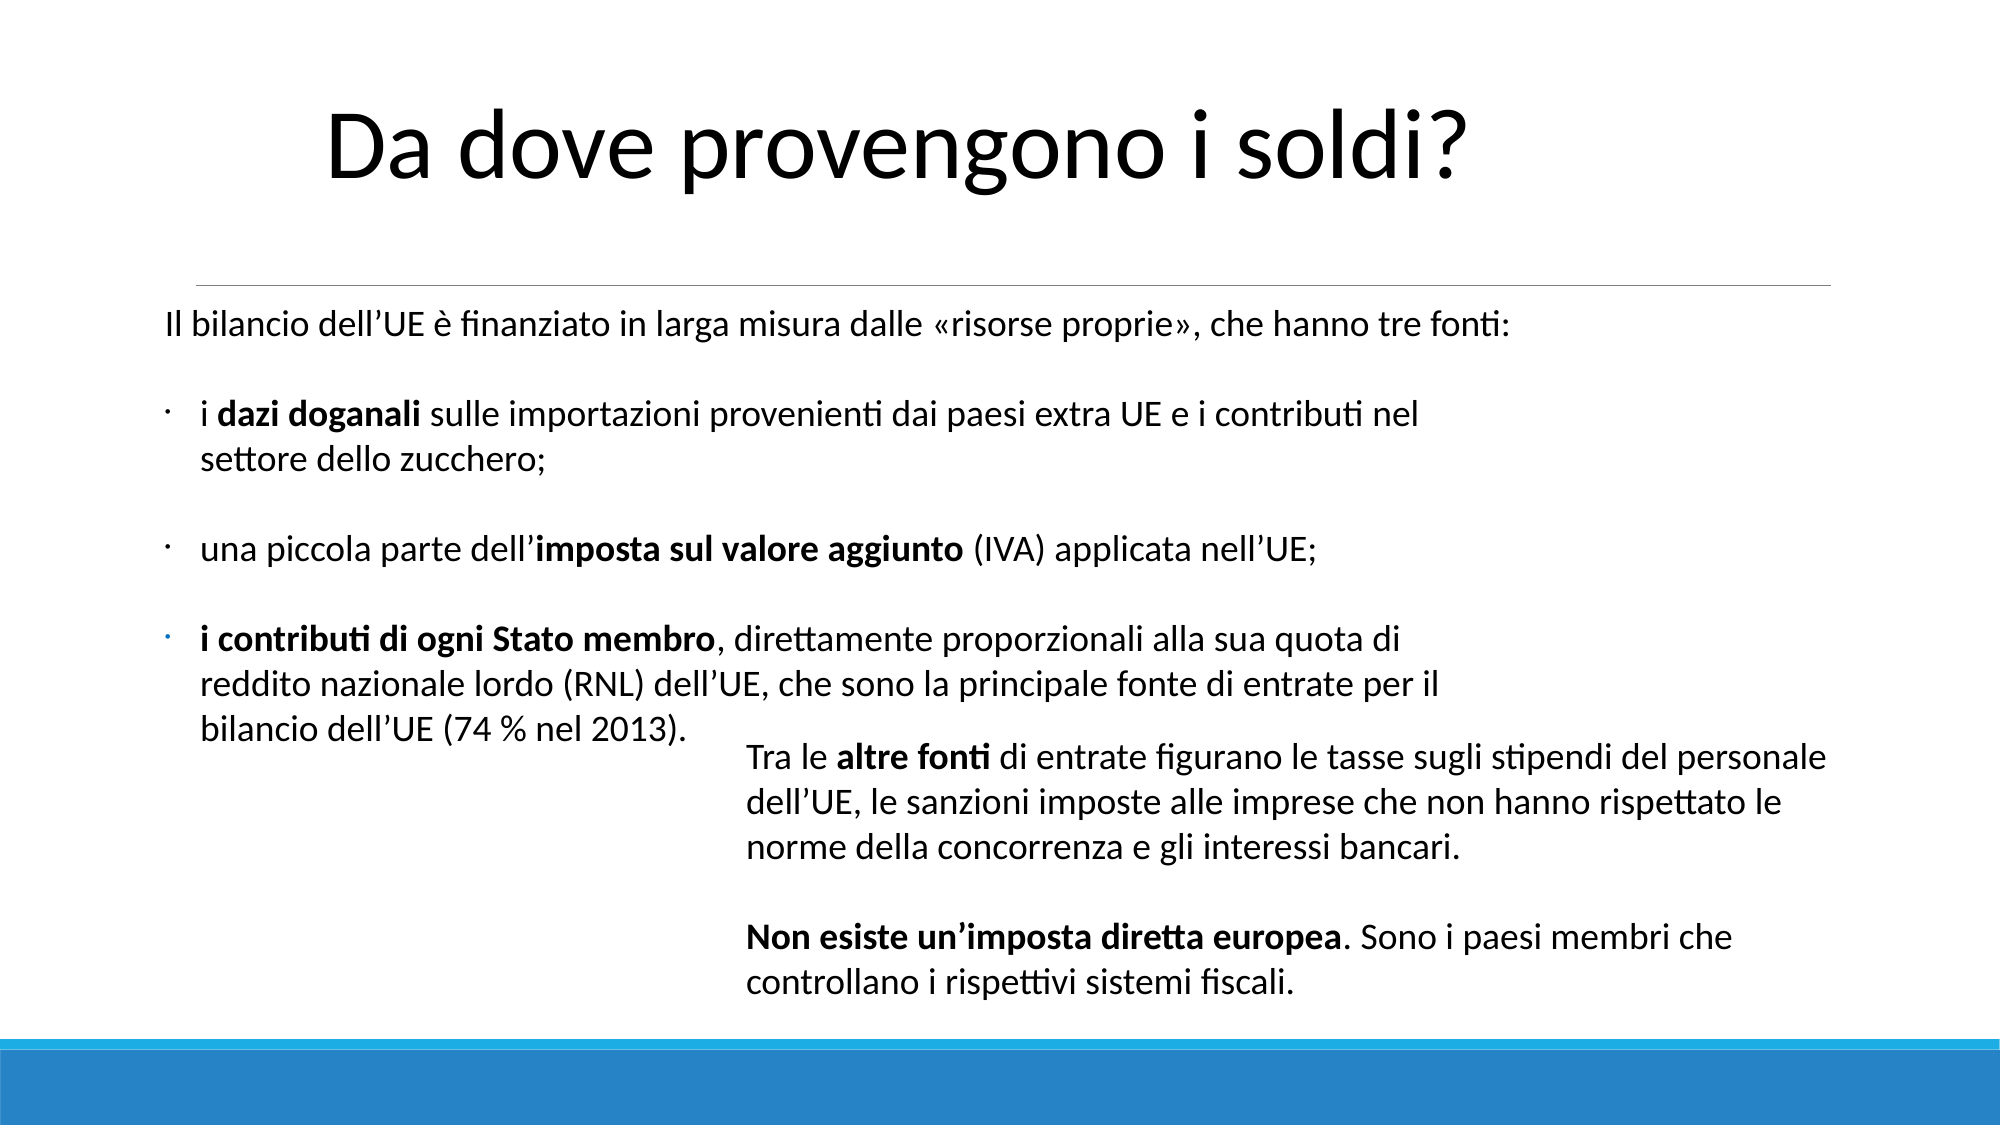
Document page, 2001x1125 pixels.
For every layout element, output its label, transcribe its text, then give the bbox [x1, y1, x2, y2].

text_box Tra le altre fonti di entrate figurano le tasse sugli stipendi del personale dell’UE, le sanzioni imposte alle imprese che non hanno rispettato le norme della concorrenza e gli interessi bancari. Non esiste un’imposta diretta europea. Sono i paesi membri che controllano i rispettivi sistemi fiscali. [731, 724, 1878, 1010]
text_box Il bilancio dell’UE è finanziato in larga misura dalle «risorse proprie», che hanno tre fonti: i dazi doganali sulle importazioni provenienti dai paesi extra UE e i contributi nel settore dello zucchero; una piccola parte dell’imposta sul valore aggiunto (IVA) applicata nell’UE; i contributi di ogni Stato membro, direttamente proporzionali alla sua quota di reddito nazionale lordo (RNL) dell’UE, che sono la principale fonte di entrate per il bilancio dell’UE (74 % nel 2013). [149, 291, 1534, 757]
text_box Da dove provengono i soldi? [310, 70, 1634, 206]
